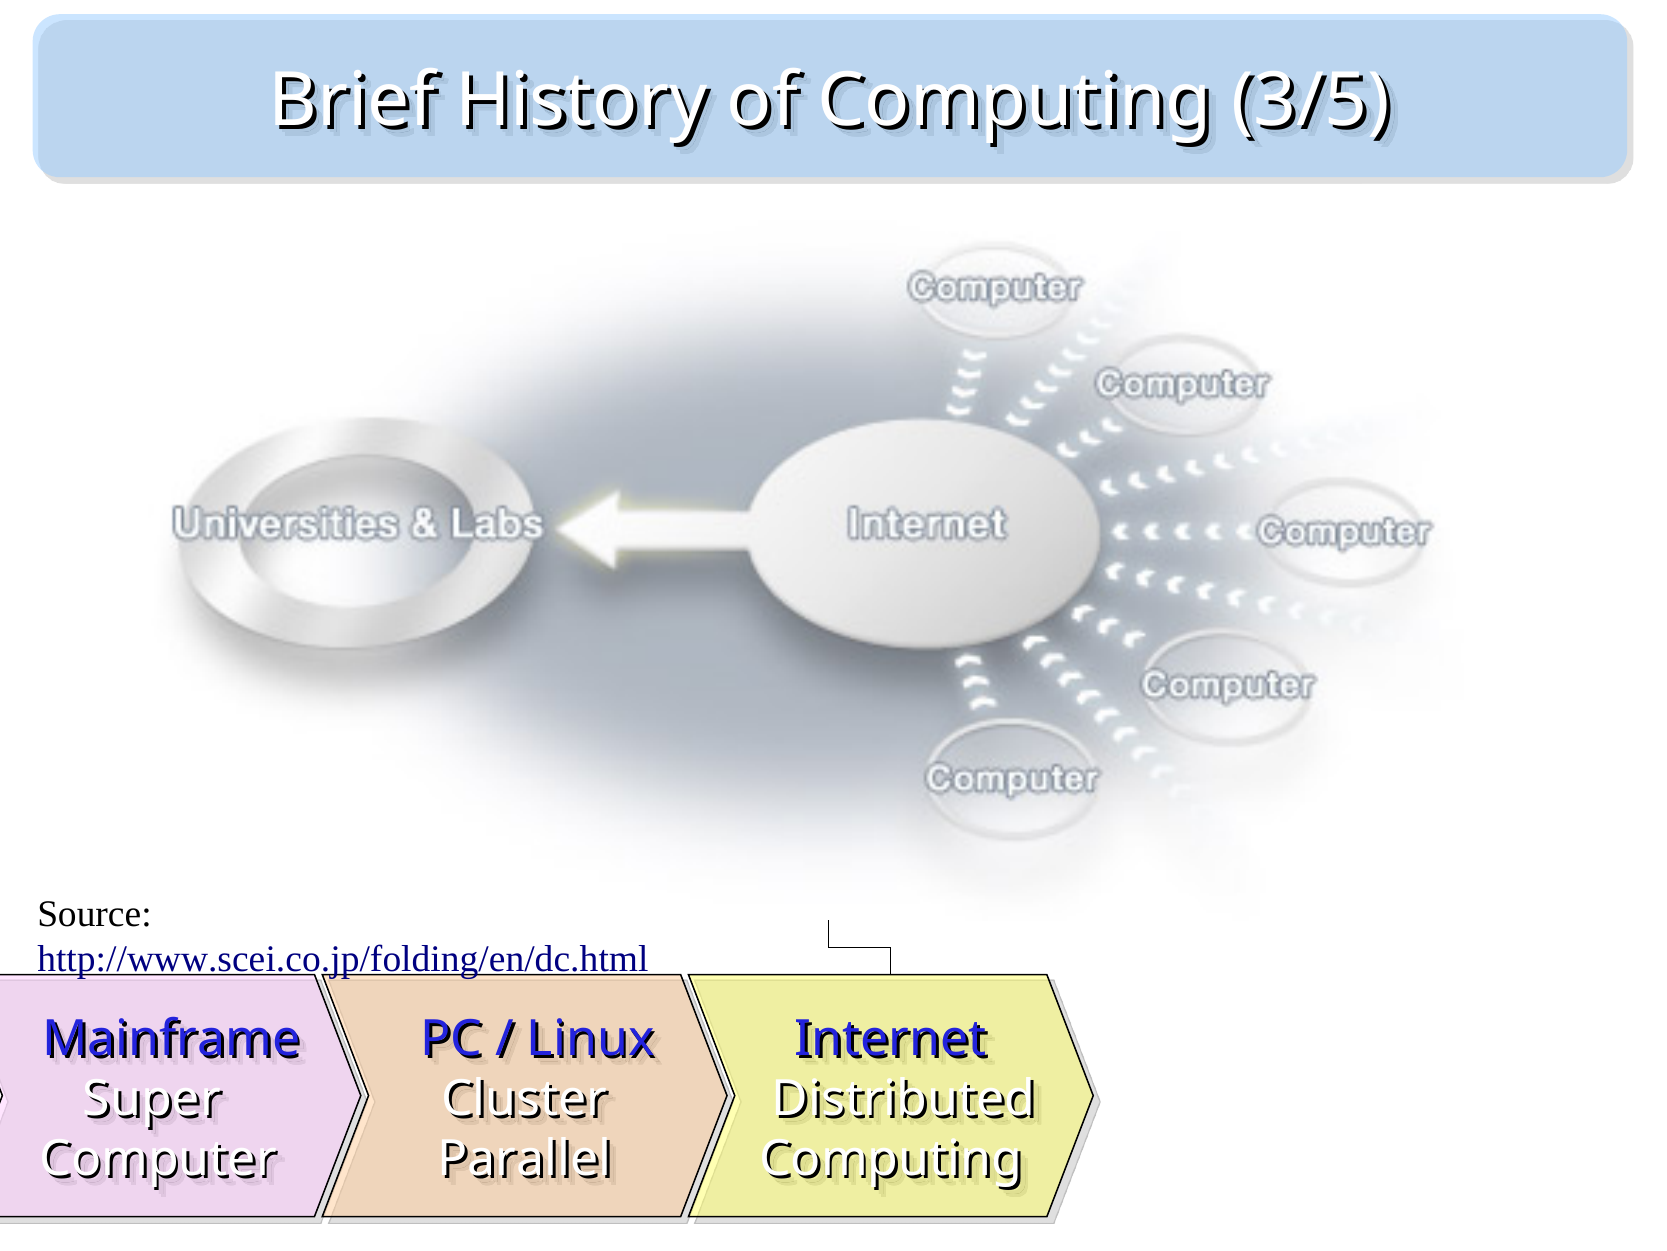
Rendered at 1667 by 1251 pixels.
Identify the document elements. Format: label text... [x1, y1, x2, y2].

text_box Internet Distributed Computing [688, 974, 1094, 1217]
text_box Source: http://www.scei.co.jp/folding/en/dc.html [22, 881, 789, 942]
text_box PC / Linux Cluster Parallel [322, 974, 728, 1217]
text_box Brief History of Computing (3/5) [32, 14, 1628, 178]
text_box Mainframe Super Computer [0, 974, 361, 1217]
picture [148, 211, 1509, 921]
